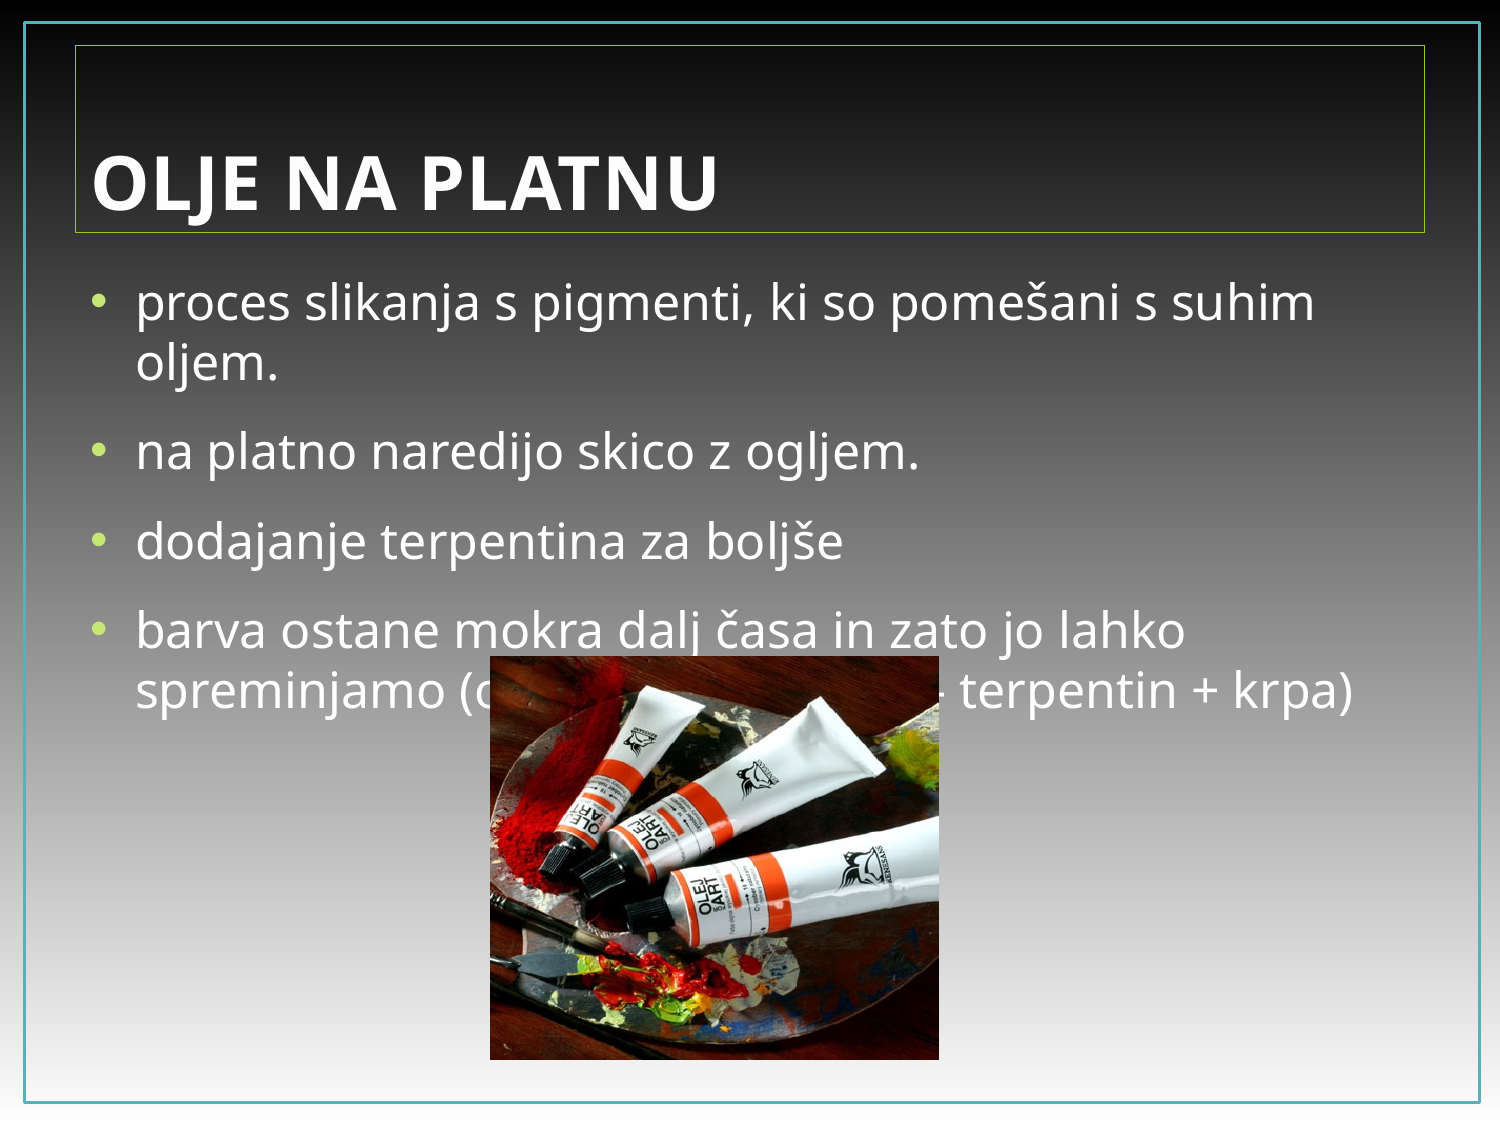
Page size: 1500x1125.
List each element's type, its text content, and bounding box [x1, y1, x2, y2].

title OLJE NA PLATNU [75, 45, 1425, 233]
list proces slikanja s pigmenti, ki so pomešani s suhim oljem. na platno naredijo skico z ogljem. dodajanje terpentina za boljše barva ostane mokra dalj časa in zato jo lahko spreminjamo (odstrani sloj barve – terpentin + krpa) [75, 262, 1425, 1005]
picture [490, 656, 939, 1060]
